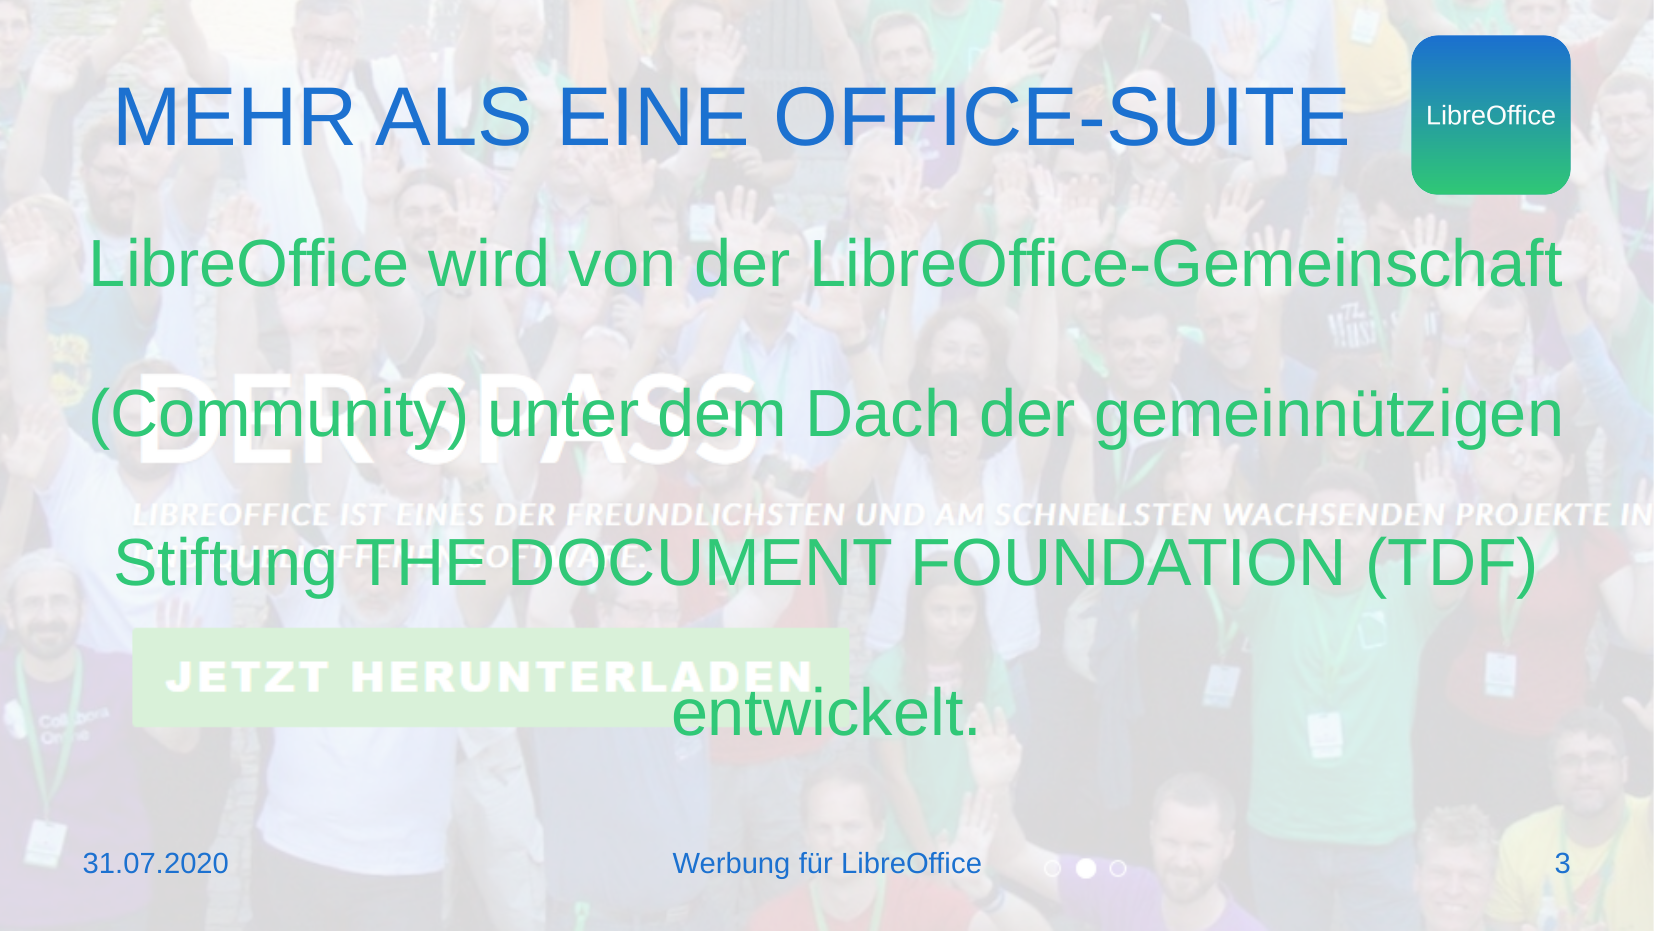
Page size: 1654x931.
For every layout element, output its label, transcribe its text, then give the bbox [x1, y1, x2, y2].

picture [1411, 35, 1571, 195]
subtitle LibreOffice wird von der LibreOffice-Gemeinschaft (Community) unter dem Dach der gemeinnützigen Stiftung THE DOCUMENT FOUNDATION (TDF) entwickelt. [82, 227, 1571, 748]
title MEHR ALS EINE OFFICE-SUITE [82, 37, 1382, 197]
